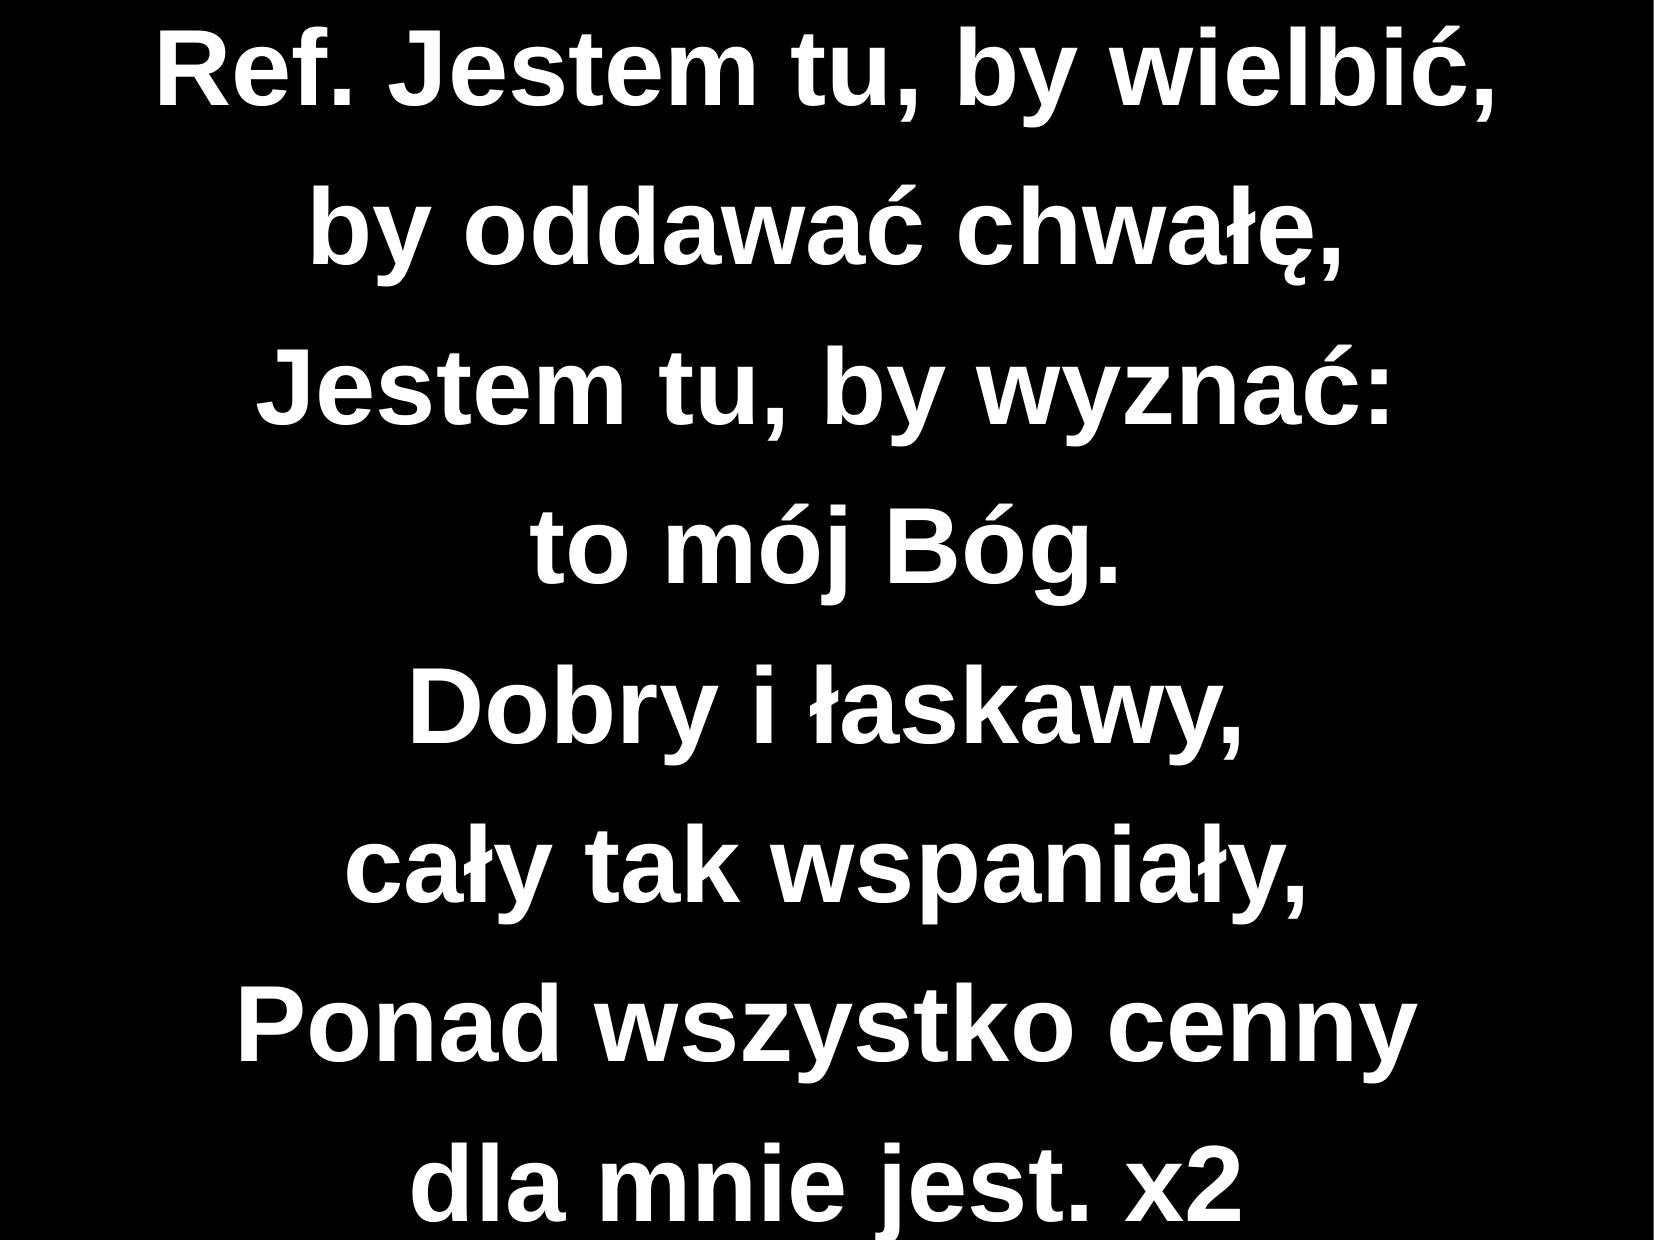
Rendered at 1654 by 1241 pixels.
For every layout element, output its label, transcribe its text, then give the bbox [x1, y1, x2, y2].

subtitle Ref. Jestem tu, by wielbić, by oddawać chwałę, Jestem tu, by wyznać: to mój Bóg. Dobry i łaskawy, cały tak wspaniały, Ponad wszystko cenny dla mnie jest. x2 [0, 0, 1654, 1241]
